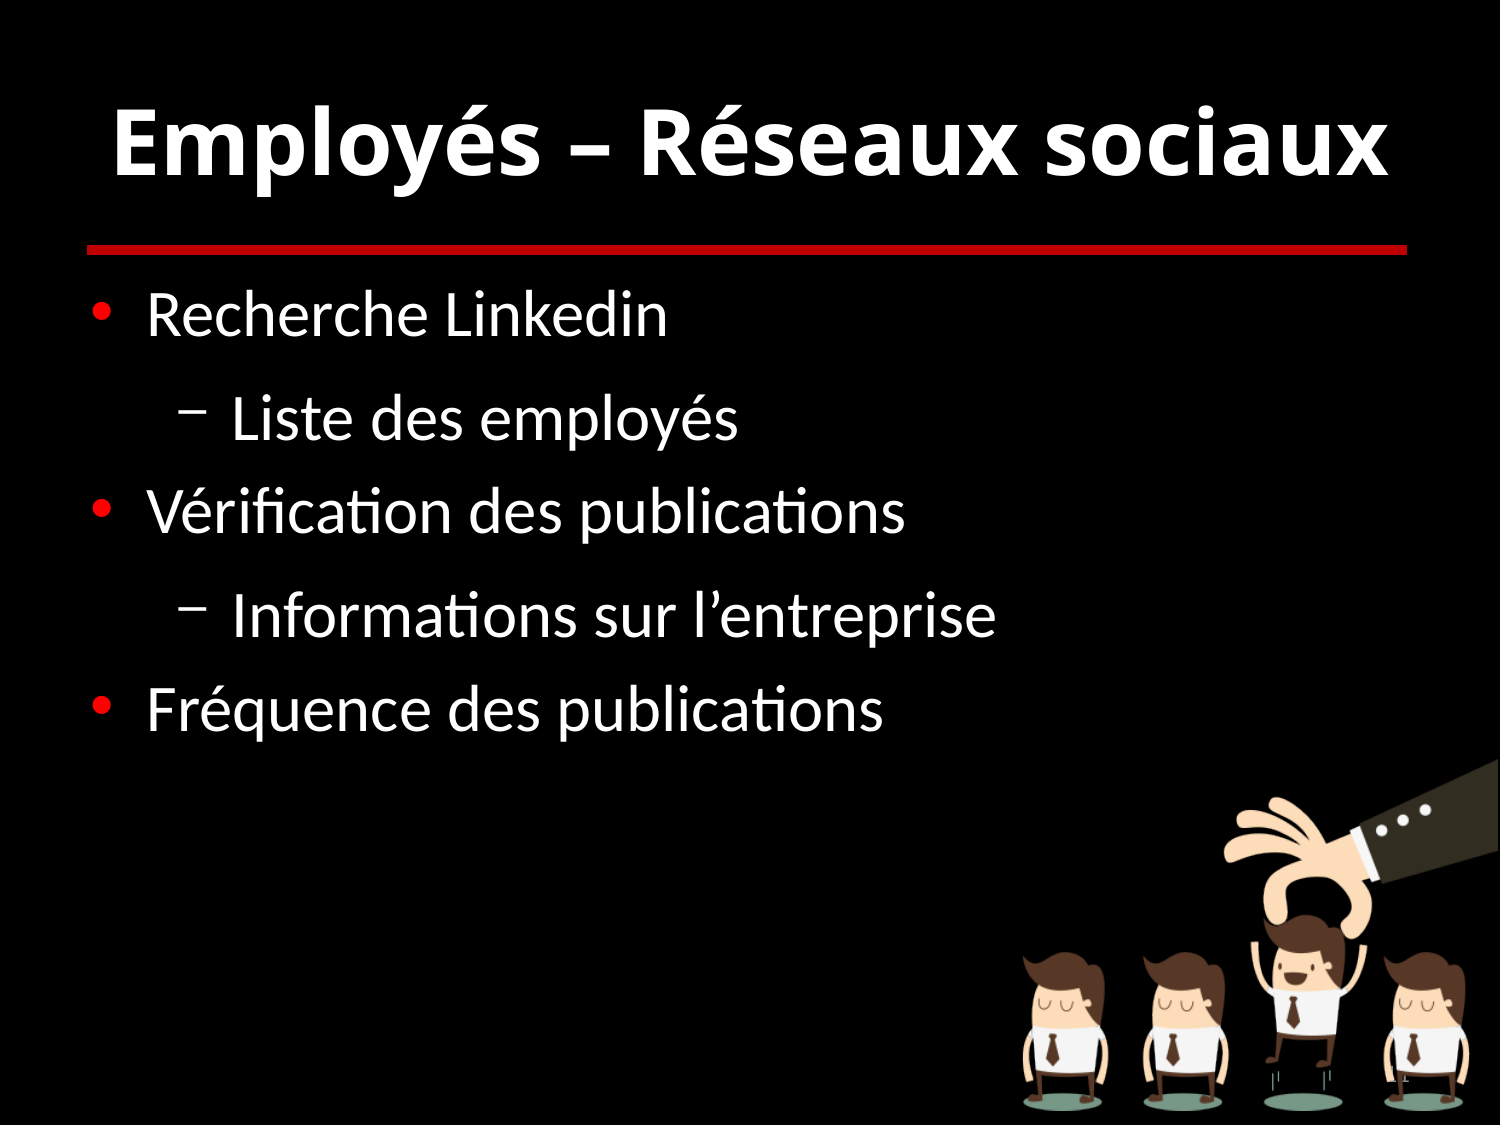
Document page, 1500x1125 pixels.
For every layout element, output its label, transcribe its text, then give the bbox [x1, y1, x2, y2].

title Employés – Réseaux sociaux [75, 45, 1425, 233]
list Recherche Linkedin Liste des employés Vérification des publications Informations sur l’entreprise Fréquence des publications [75, 262, 1425, 1005]
picture [897, 759, 1500, 1111]
